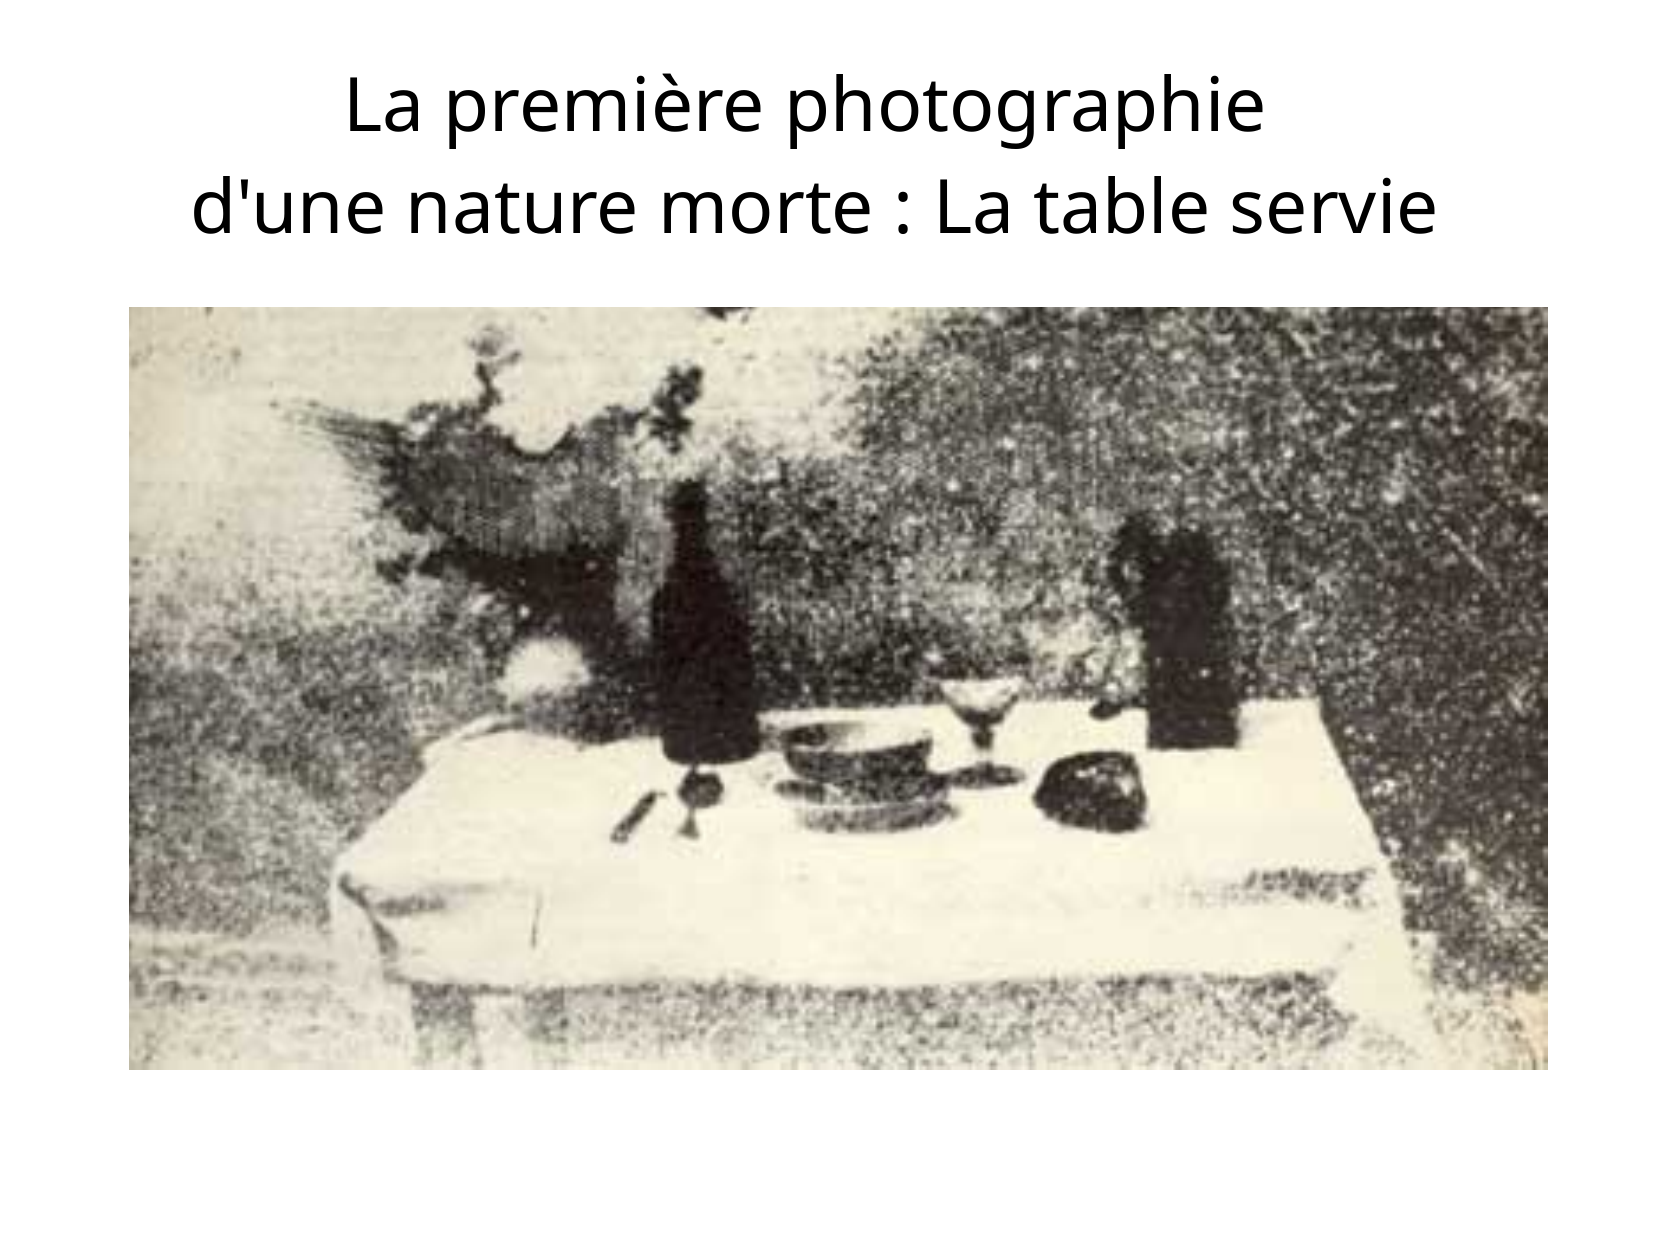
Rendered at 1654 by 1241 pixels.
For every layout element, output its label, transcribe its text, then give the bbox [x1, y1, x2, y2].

picture [129, 307, 1548, 1070]
title La première photographie d'une nature morte : La table servie [0, 31, 1630, 275]
